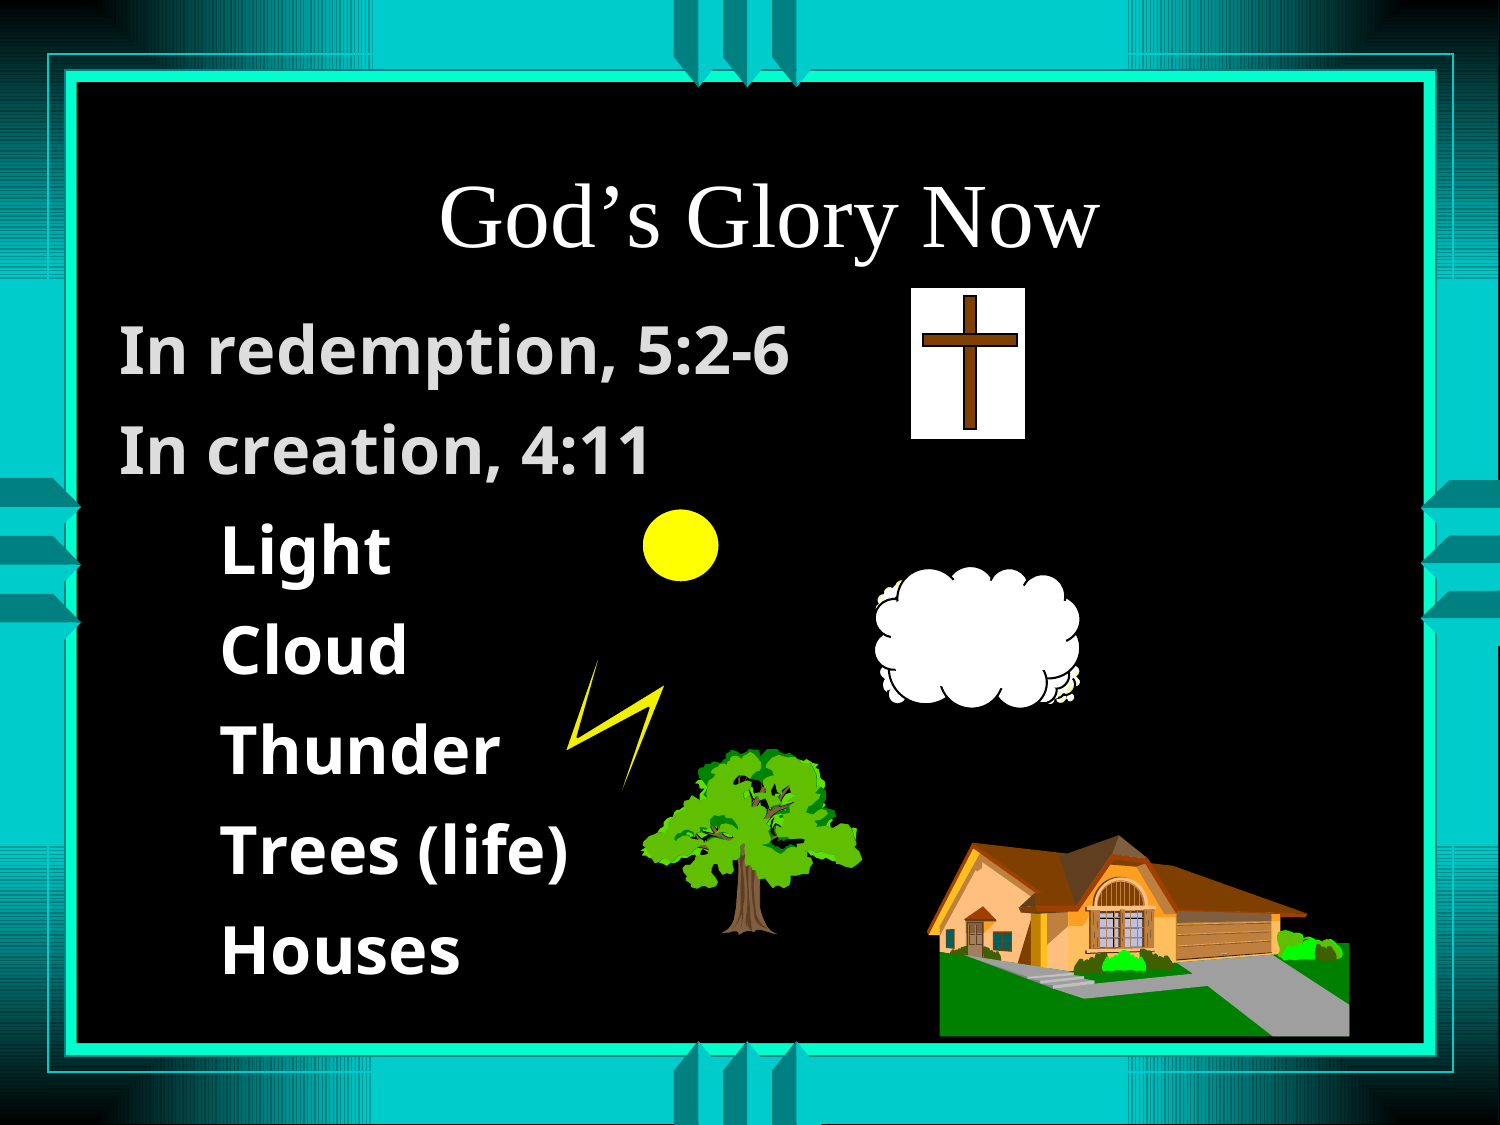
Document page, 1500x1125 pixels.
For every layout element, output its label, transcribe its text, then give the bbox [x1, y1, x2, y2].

text_box [874, 566, 1082, 709]
text_box [641, 508, 720, 583]
text_box Houses [112, 899, 613, 996]
text_box Cloud [112, 599, 613, 696]
text_box Light [112, 499, 613, 596]
text_box In redemption, 5:2-6 [87, 299, 976, 396]
chart [640, 749, 863, 937]
text_box In creation, 4:11 [87, 399, 813, 496]
text_box [911, 288, 1025, 439]
text_box Trees (life) [112, 799, 726, 896]
title God’s Glory Now [118, 87, 1422, 275]
text_box Thunder [112, 699, 613, 796]
text_box [613, 682, 667, 799]
chart [927, 835, 1350, 1037]
text_box [583, 620, 611, 699]
